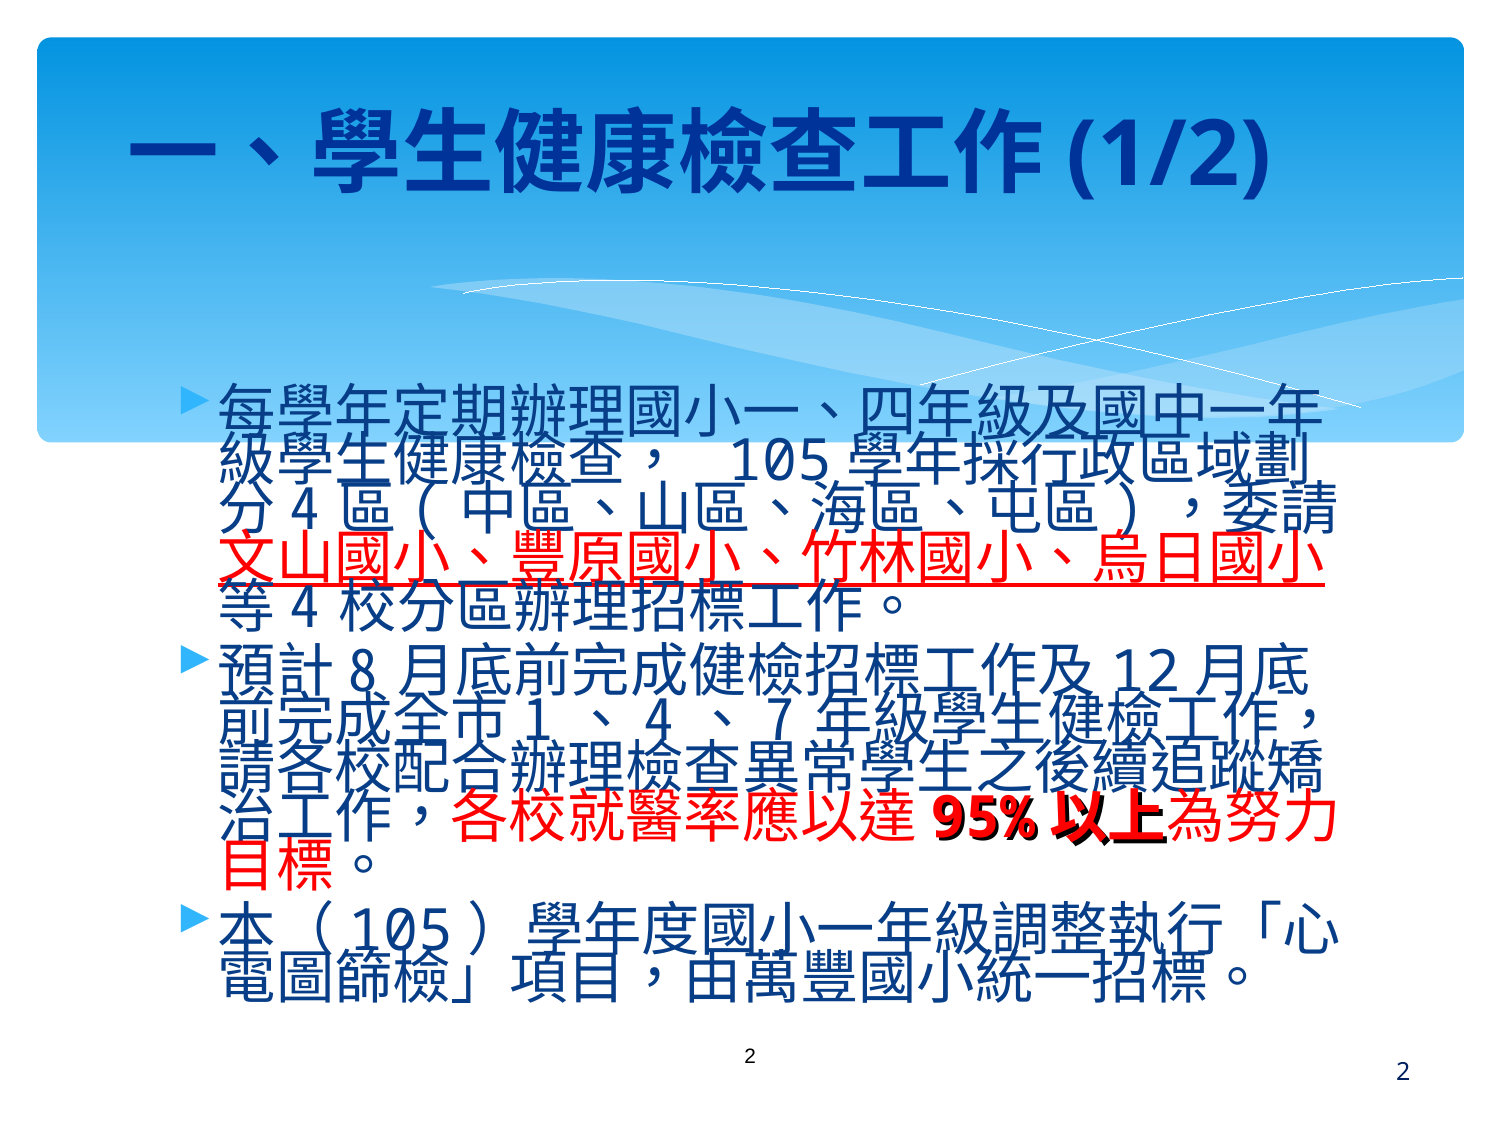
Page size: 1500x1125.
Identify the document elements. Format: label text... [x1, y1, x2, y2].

text_box <number> [654, 1025, 846, 1086]
list 每學年定期辦理國小一、四年級及國中一年級學生健康檢查， 105學年採行政區域劃分4區(中區、山區、海區、屯區)，委請文山國小、豐原國小、竹林國小、烏日國小等4校分區辦理招標工作。 預計8月底前完成健檢招標工作及12月底前完成全市1、4、7年級學生健檢工作，請各校配合辦理檢查異常學生之後續追蹤矯治工作，各校就醫率應以達95%以上為努力目標。 本（105）學年度國小一年級調整執行「心電圖篩檢」項目，由萬豐國小統一招標。 [142, 385, 1359, 1024]
text_box 一、學生健康檢查工作(1/2) [112, 54, 1463, 243]
text_box <number> [1074, 1042, 1426, 1103]
